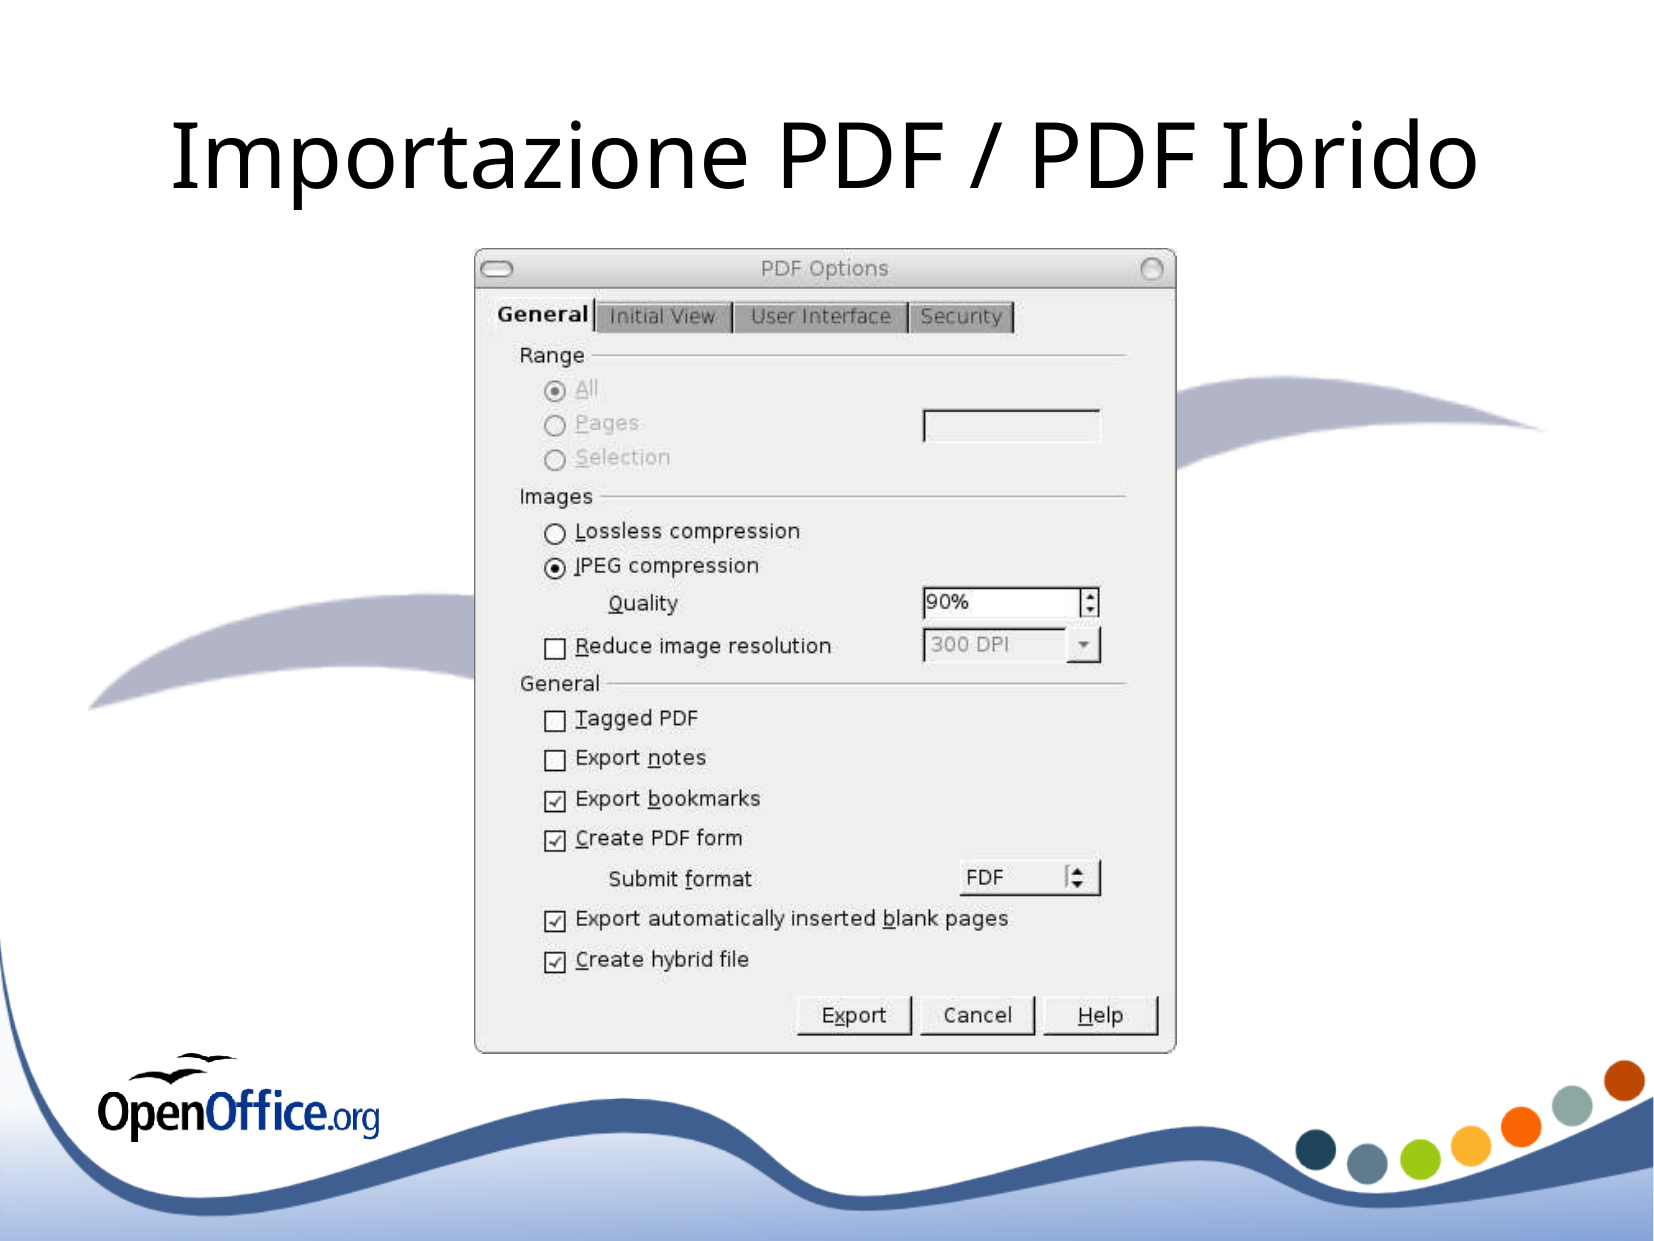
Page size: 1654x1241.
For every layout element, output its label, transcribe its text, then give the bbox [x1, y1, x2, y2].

title Importazione PDF / PDF Ibrido [82, 56, 1571, 250]
picture [0, 250, 1654, 1241]
